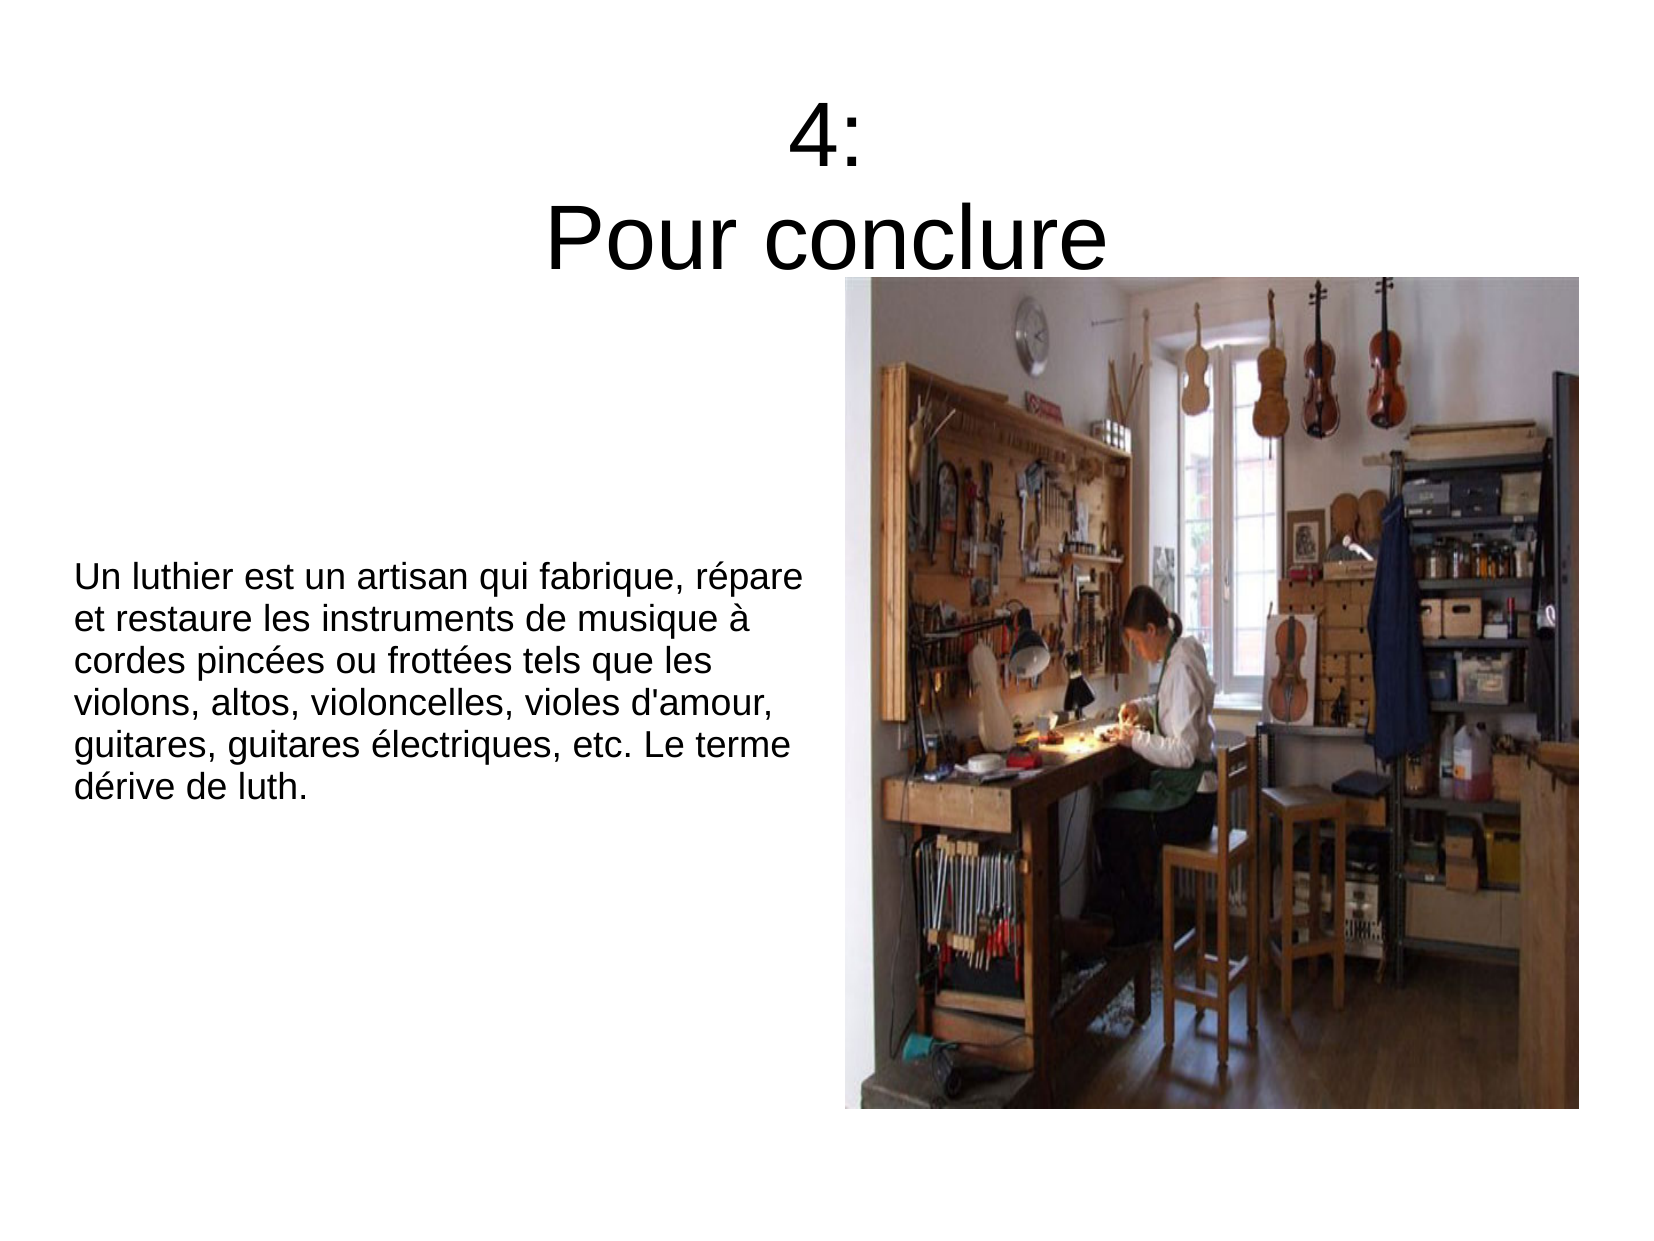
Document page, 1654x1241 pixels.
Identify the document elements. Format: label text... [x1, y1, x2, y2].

picture [845, 277, 1579, 1109]
text_box Un luthier est un artisan qui fabrique, répare et restaure les instruments de musique à cordes pincées ou frottées tels que les violons, altos, violoncelles, violes d'amour, guitares, guitares électriques, etc. Le terme dérive de luth. [59, 547, 825, 815]
title 4: Pour conclure [83, 82, 1572, 290]
